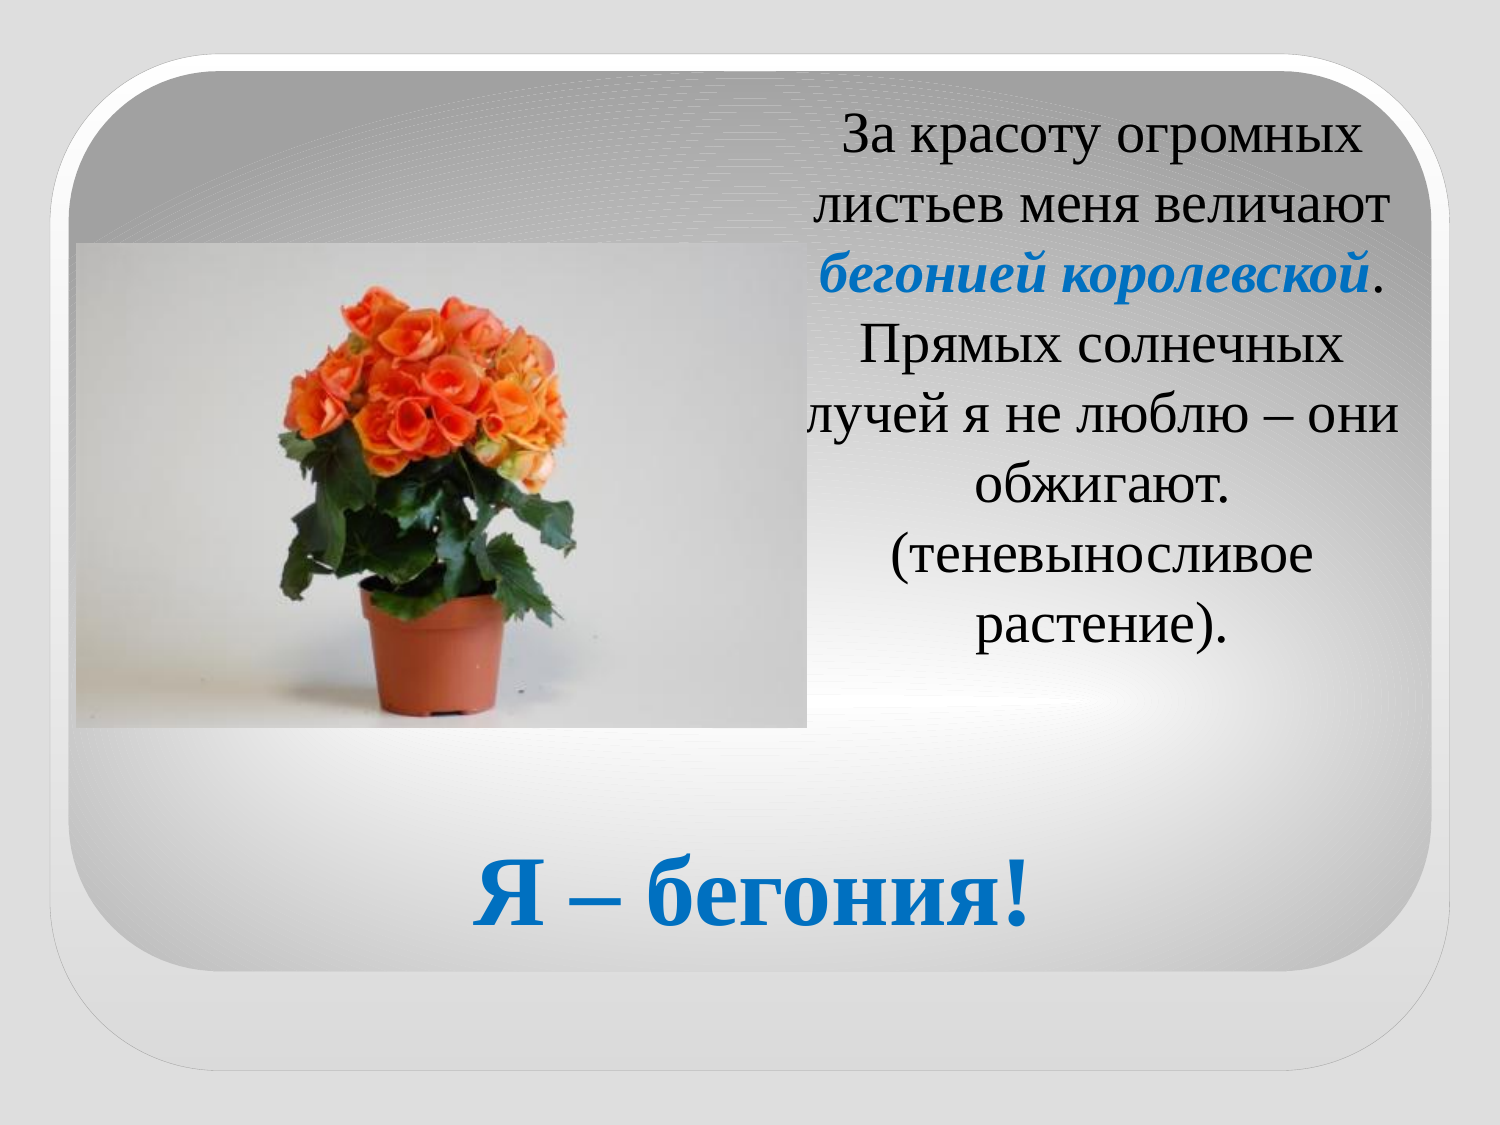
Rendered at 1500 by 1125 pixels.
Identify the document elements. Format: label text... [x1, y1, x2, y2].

picture [76, 243, 807, 728]
list За красоту огромных листьев меня величают бегонией королевской. Прямых солнечных лучей я не люблю – они обжигают. (теневыносливое растение). [780, 86, 1425, 807]
title Я – бегония! [82, 817, 1425, 991]
